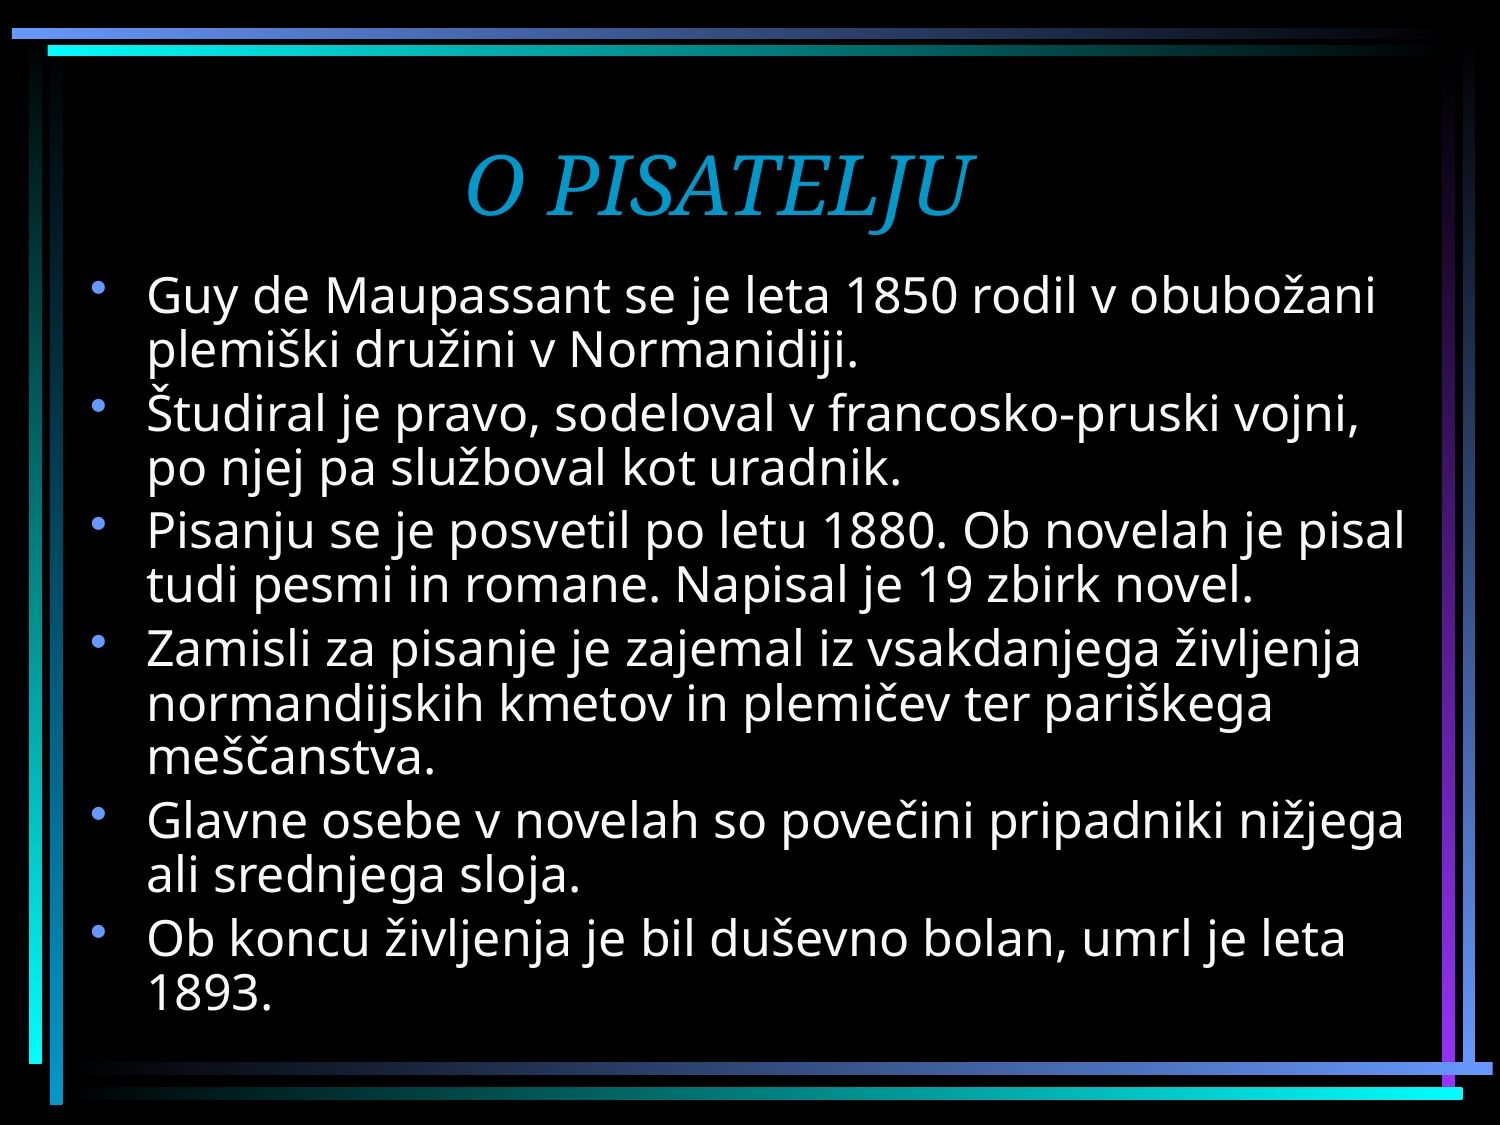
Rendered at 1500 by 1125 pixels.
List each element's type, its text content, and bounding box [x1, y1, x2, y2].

title O PISATELJU [62, 124, 1375, 200]
list Guy de Maupassant se je leta 1850 rodil v obubožani plemiški družini v Normanidiji. Študiral je pravo, sodeloval v francosko-pruski vojni, po njej pa služboval kot uradnik. Pisanju se je posvetil po letu 1880. Ob novelah je pisal tudi pesmi in romane. Napisal je 19 zbirk novel. Zamisli za pisanje je zajemal iz vsakdanjega življenja normandijskih kmetov in plemičev ter pariškega meščanstva. Glavne osebe v novelah so povečini pripadniki nižjega ali srednjega sloja. Ob koncu življenja je bil duševno bolan, umrl je leta 1893. [75, 262, 1447, 1035]
